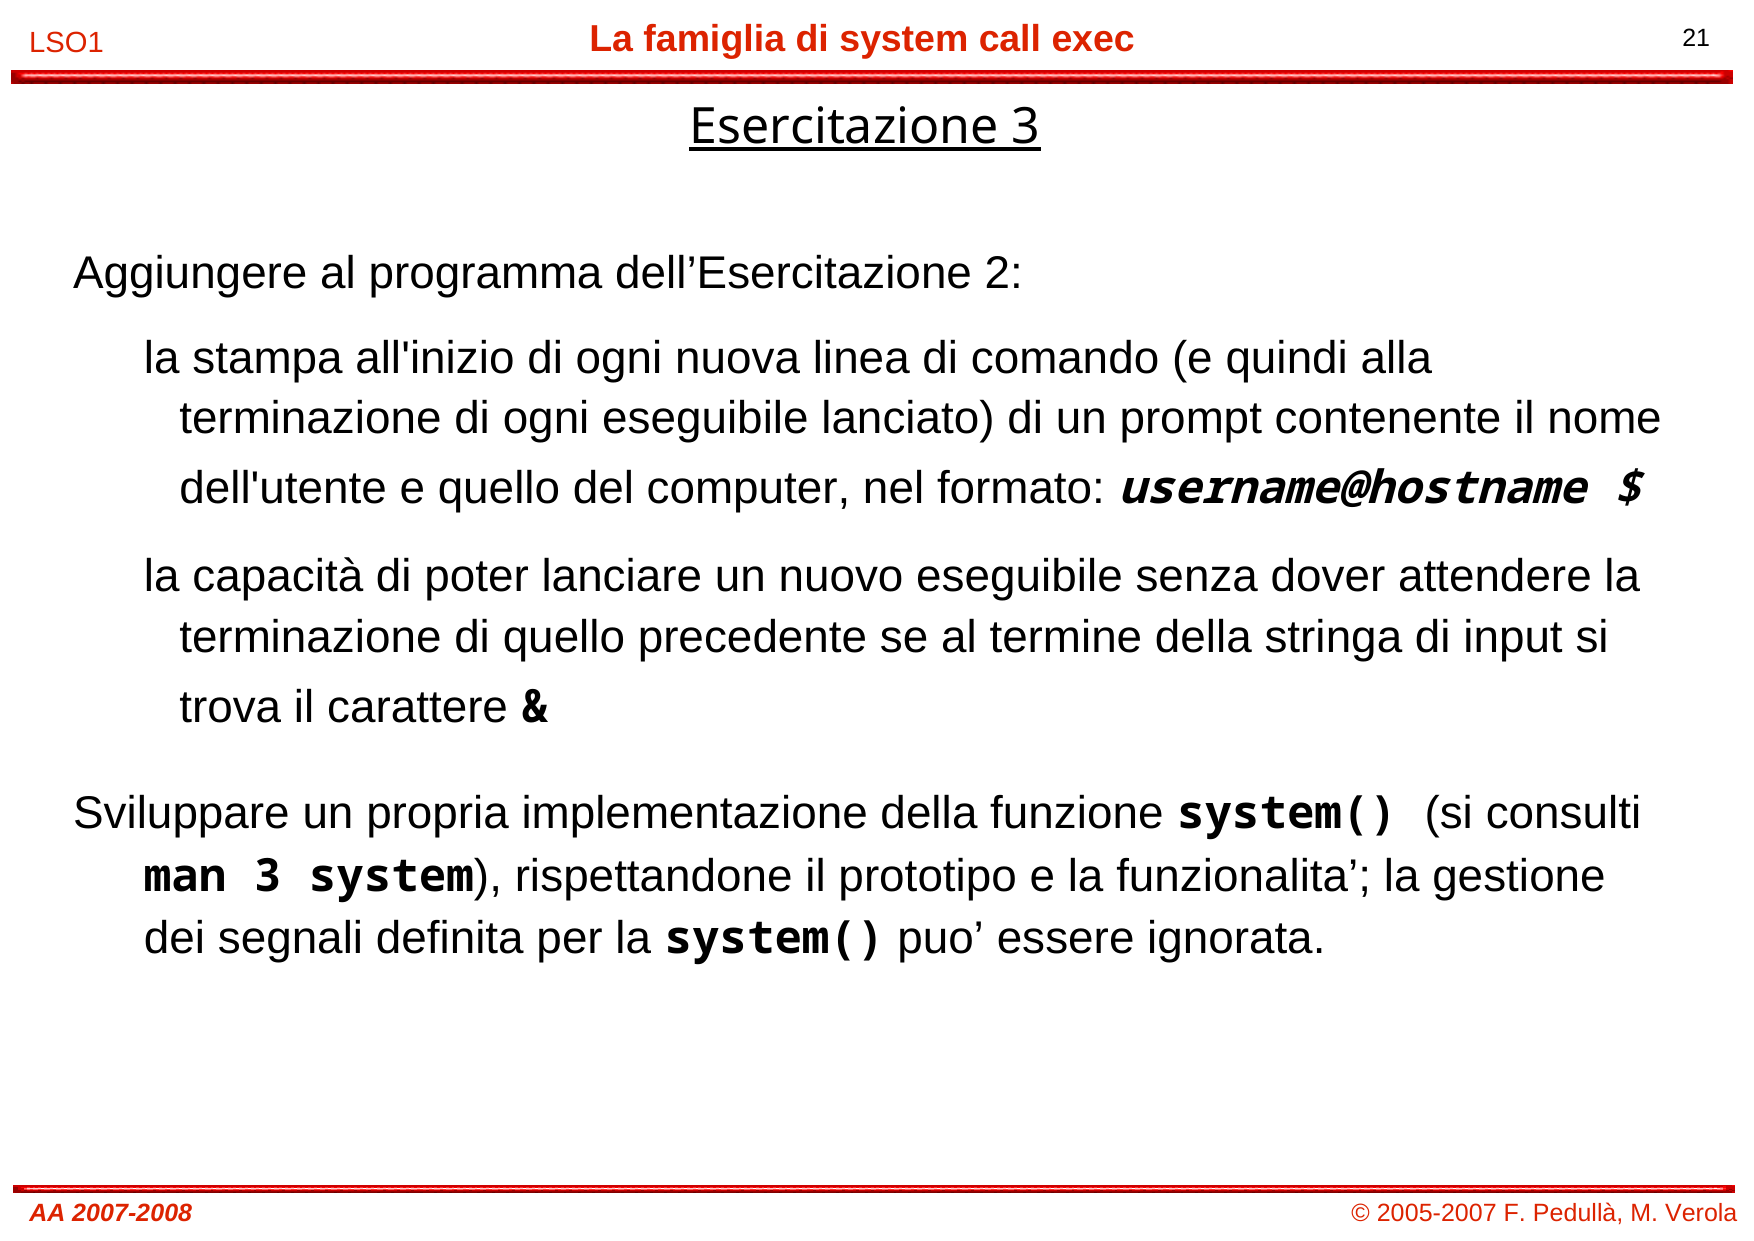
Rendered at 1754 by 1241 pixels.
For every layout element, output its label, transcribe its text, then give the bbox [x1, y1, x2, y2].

picture [13, 1185, 1735, 1193]
title Esercitazione 3 [514, 78, 1217, 174]
list Aggiungere al programma dell’Esercitazione 2: la stampa all'inizio di ogni nuova linea di comando (e quindi alla terminazione di ogni eseguibile lanciato) di un prompt contenente il nome dell'utente e quello del computer, nel formato: username@hostname $ la capacità di poter lanciare un nuovo eseguibile senza dover attendere la terminazione di quello precedente se al termine della stringa di input si trova il carattere & Sviluppare un propria implementazione della funzione system() (si consulti man 3 system), rispettandone il prototipo e la funzionalita’; la gestione dei segnali definita per la system() puo’ essere ignorata. [58, 236, 1696, 1125]
picture [11, 70, 1733, 84]
